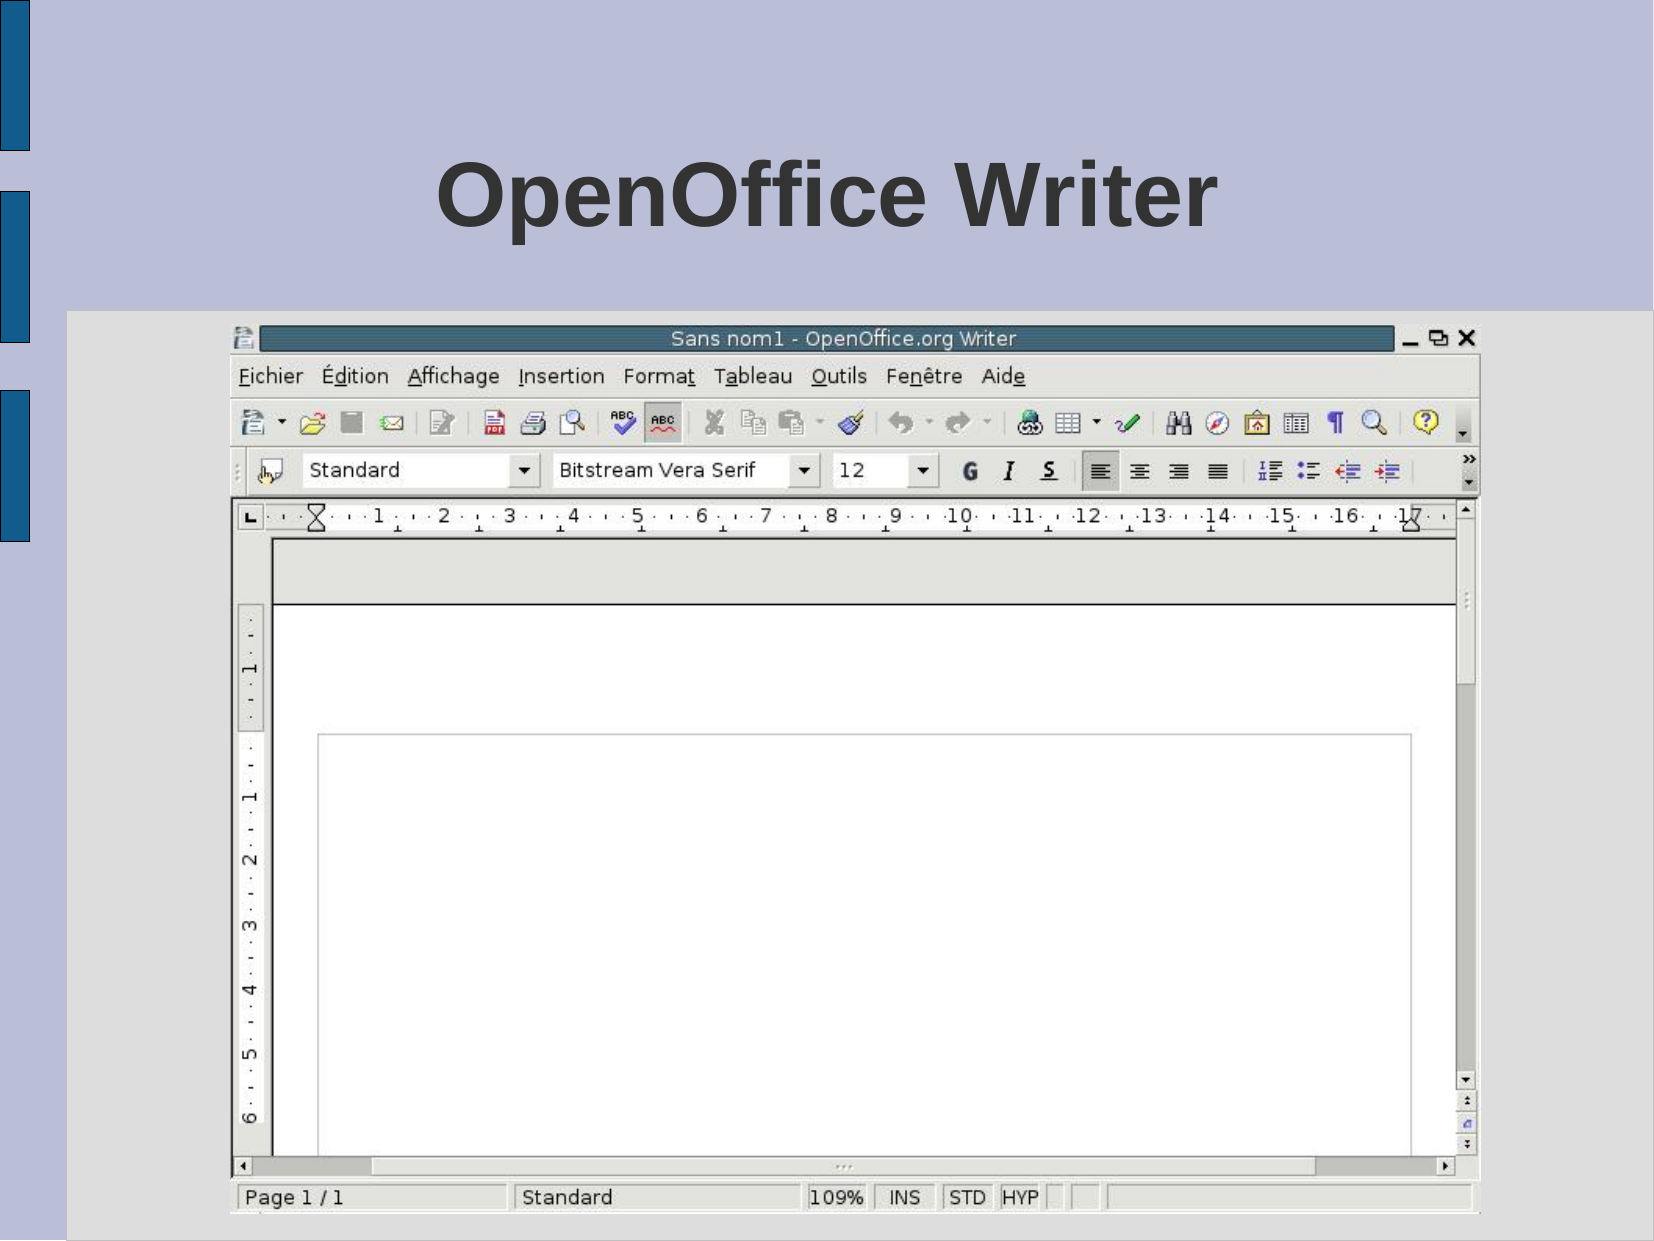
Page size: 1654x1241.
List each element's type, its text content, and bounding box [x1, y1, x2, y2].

title OpenOffice Writer [121, 91, 1534, 299]
picture [230, 324, 1481, 1214]
